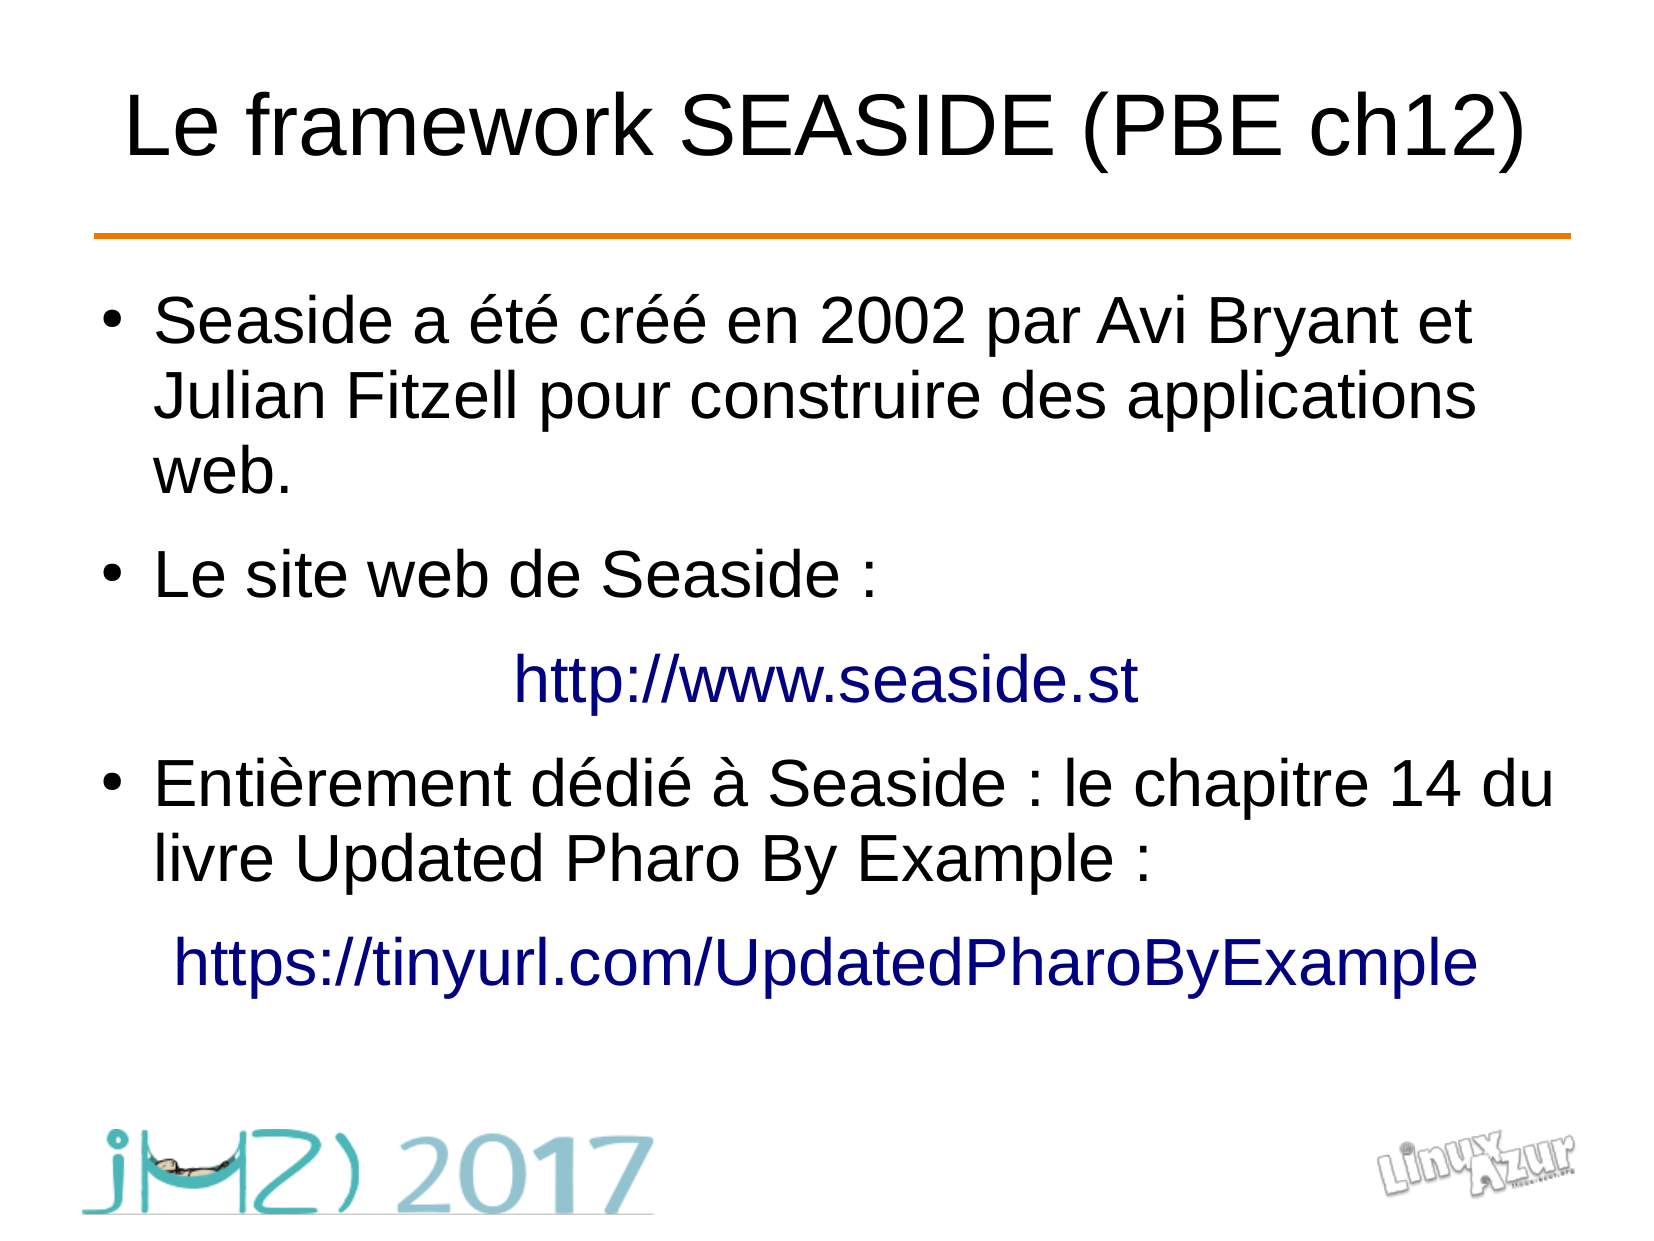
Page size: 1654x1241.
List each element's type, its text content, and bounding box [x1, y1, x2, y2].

picture [1346, 1115, 1600, 1211]
list Seaside a été créé en 2002 par Avi Bryant et Julian Fitzell pour construire des applications web. Le site web de Seaside : http://www.seaside.st Entièrement dédié à Seaside : le chapitre 14 du livre Updated Pharo By Example : https://tinyurl.com/UpdatedPharoByExample [82, 283, 1571, 1063]
picture [82, 1129, 655, 1216]
title Le framework SEASIDE (PBE ch12) [82, 49, 1571, 201]
